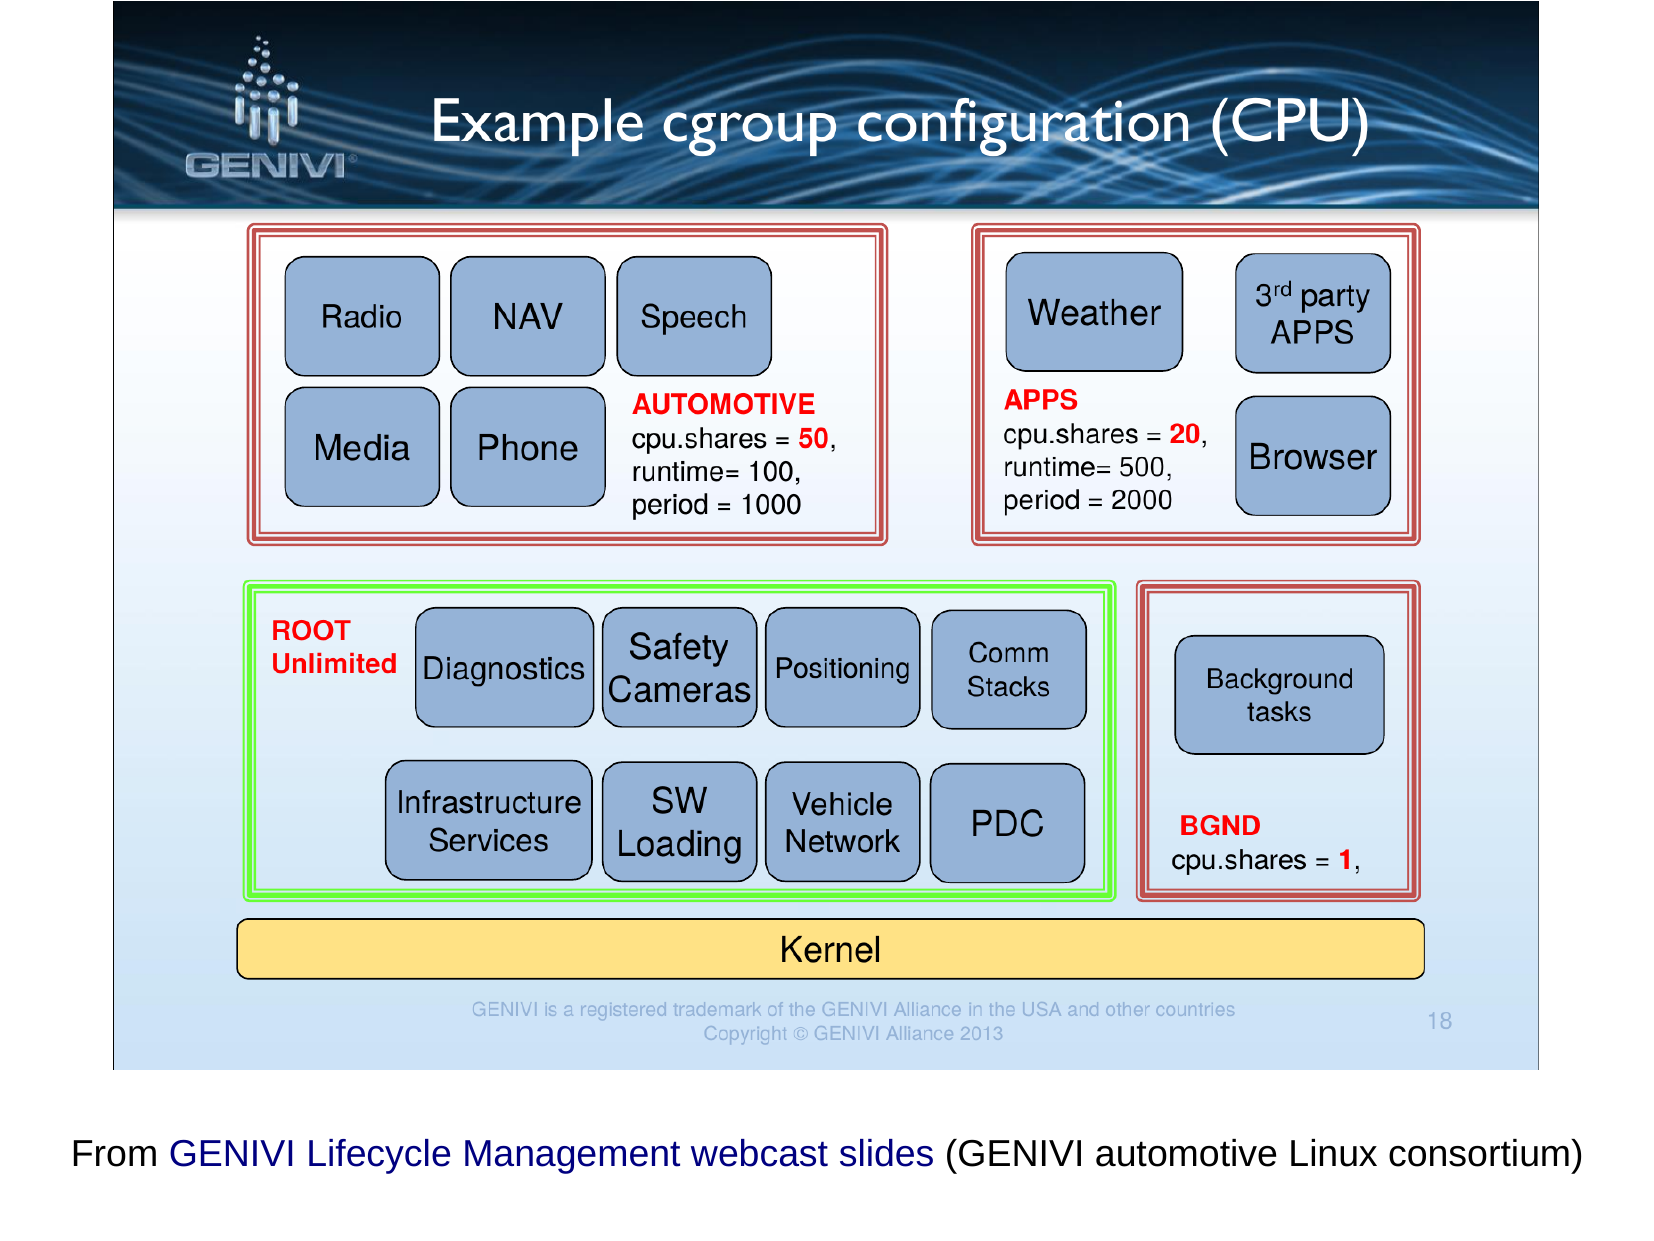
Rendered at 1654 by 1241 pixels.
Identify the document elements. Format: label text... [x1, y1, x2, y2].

picture [113, 1, 1539, 1070]
text_box From GENIVI Lifecycle Management webcast slides (GENIVI automotive Linux consortium) [56, 1125, 1597, 1182]
